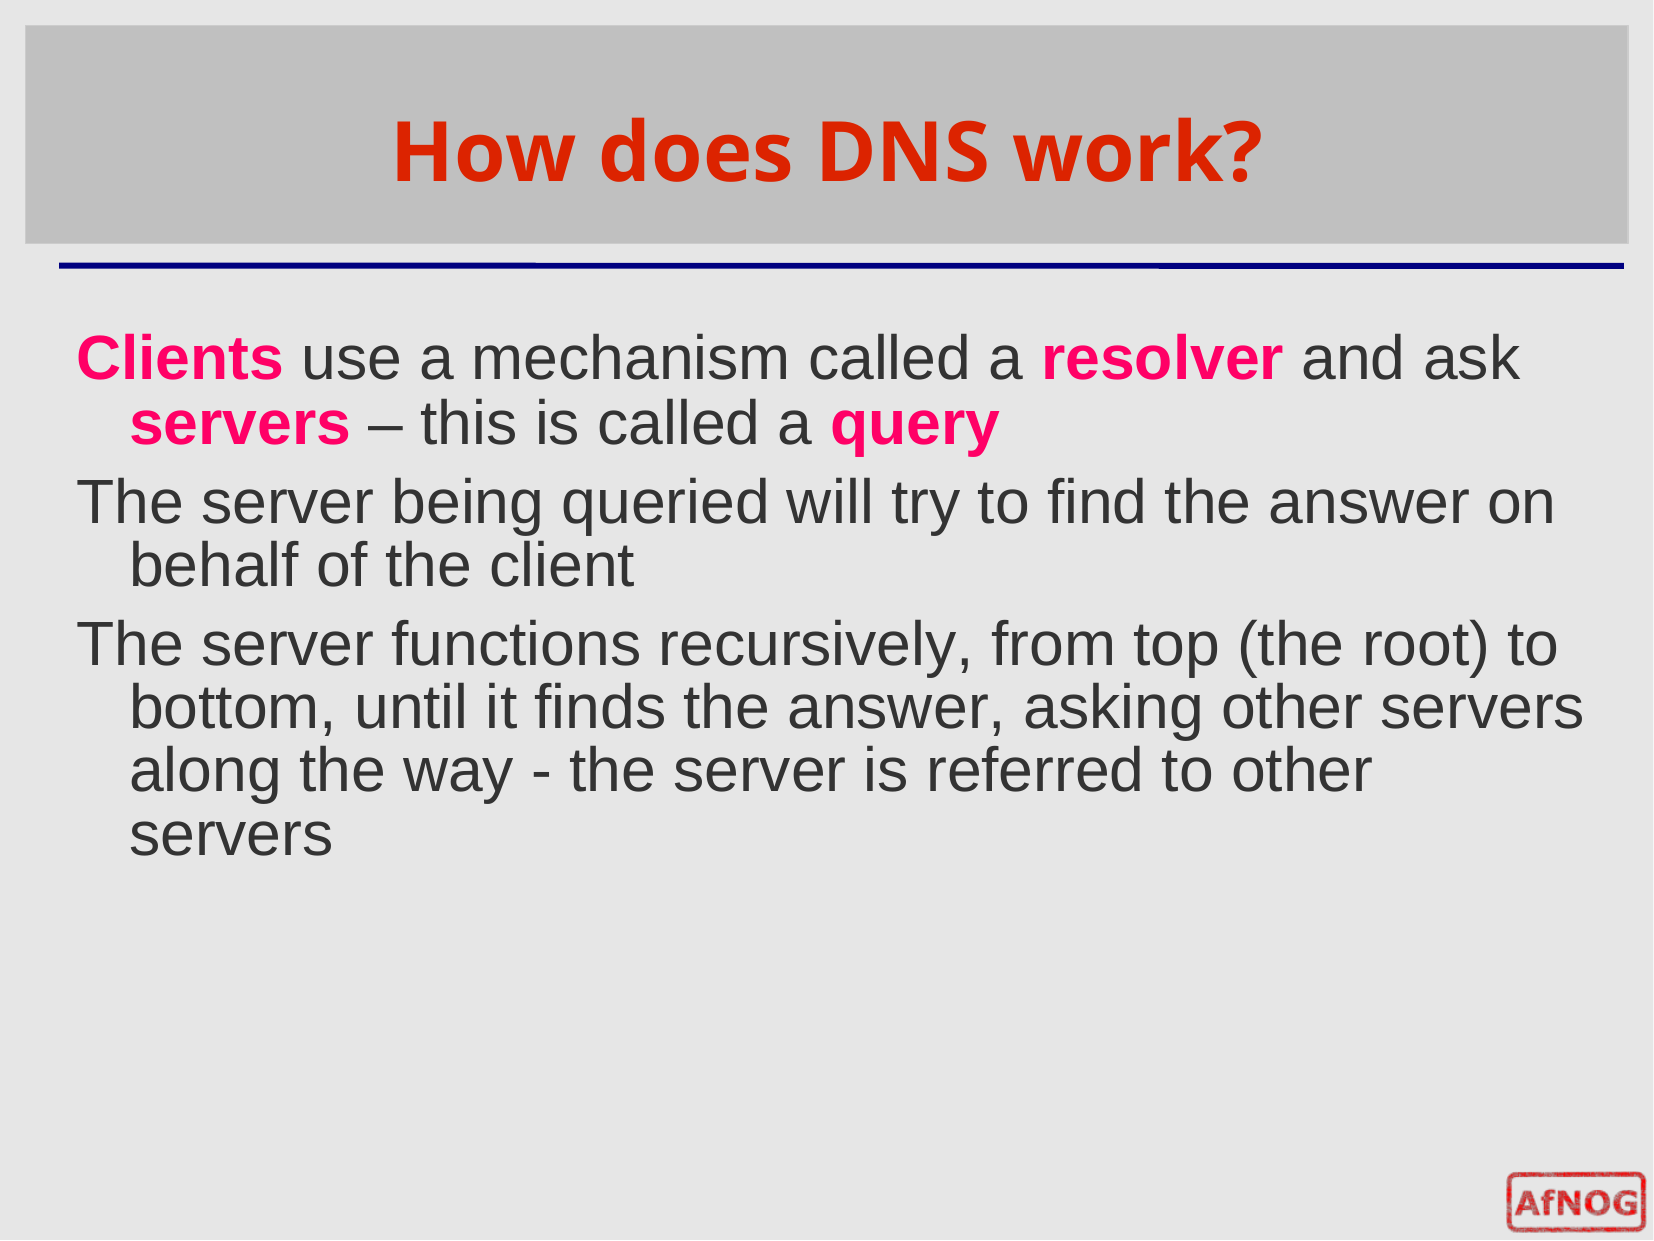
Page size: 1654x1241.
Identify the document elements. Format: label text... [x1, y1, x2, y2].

title How does DNS work? [121, 46, 1534, 254]
picture [1595, 1170, 1648, 1235]
list Clients use a mechanism called a resolver and ask servers – this is called a query The server being queried will try to find the answer on behalf of the client The server functions recursively, from top (the root) to bottom, until it finds the answer, asking other servers along the way - the server is referred to other servers [59, 322, 1595, 1241]
